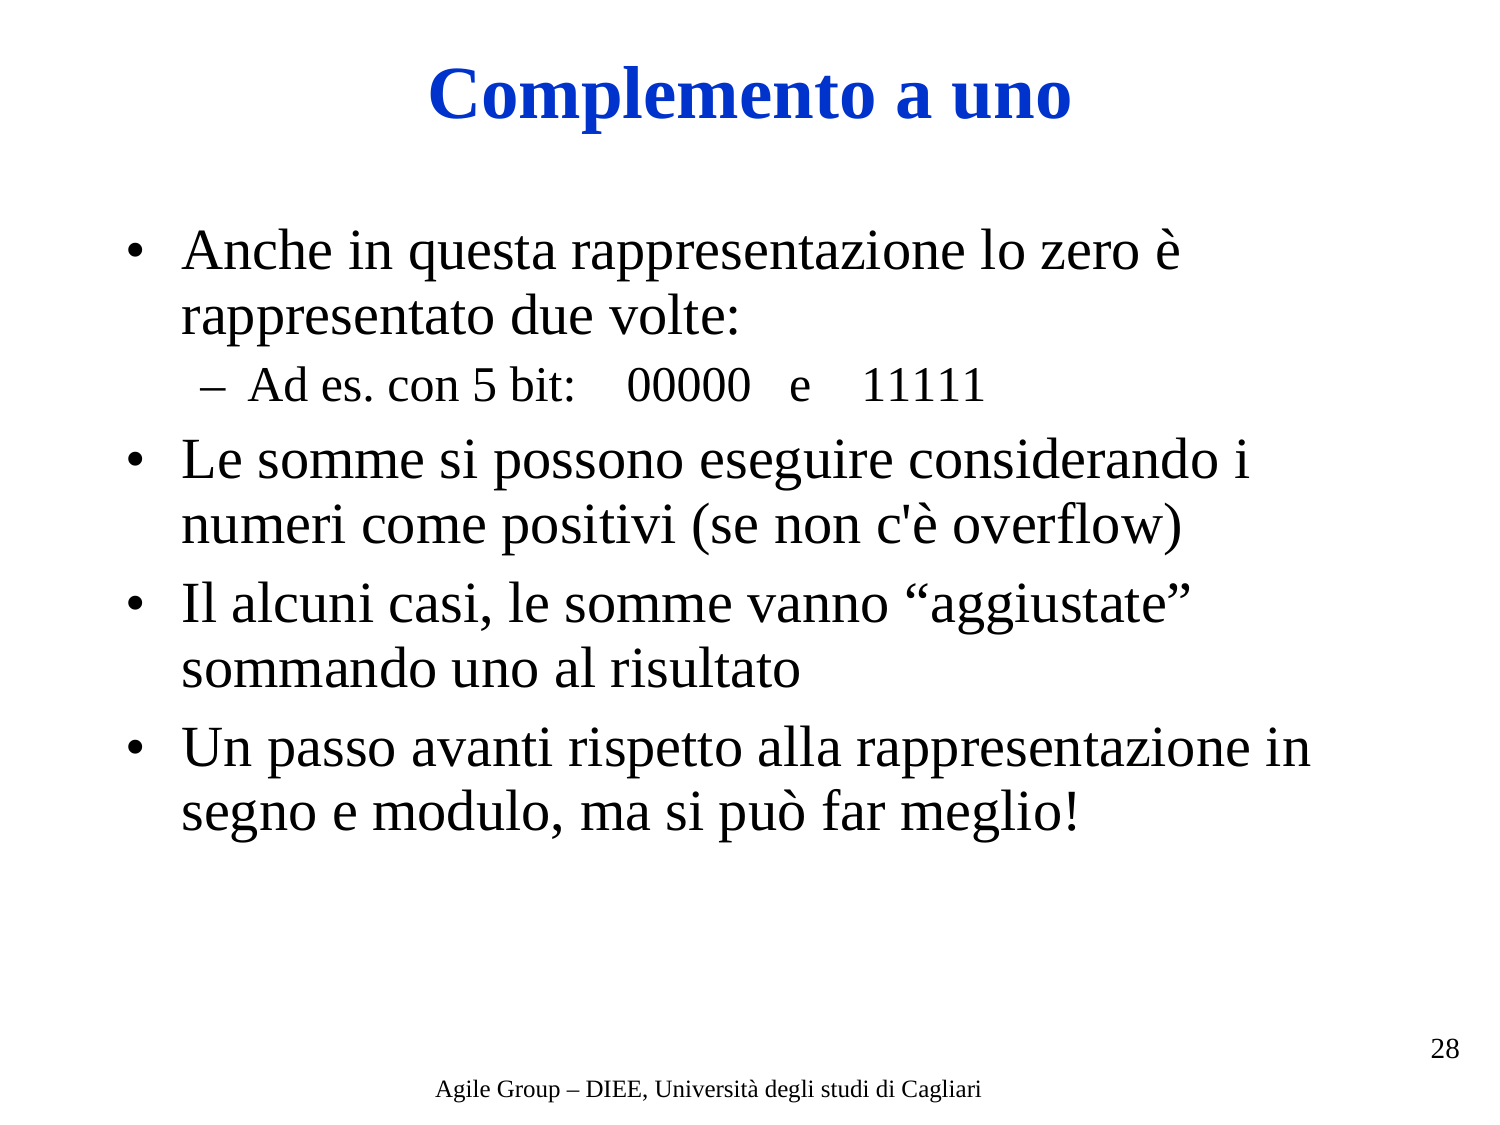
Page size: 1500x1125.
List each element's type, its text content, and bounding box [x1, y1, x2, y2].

list Anche in questa rappresentazione lo zero è rappresentato due volte: Ad es. con 5 bit: 00000 e 11111 Le somme si possono eseguire considerando i numeri come positivi (se non c'è overflow) Il alcuni casi, le somme vanno “aggiustate” sommando uno al risultato Un passo avanti rispetto alla rappresentazione in segno e modulo, ma si può far meglio! [110, 209, 1386, 886]
title Complemento a uno [112, 12, 1388, 175]
